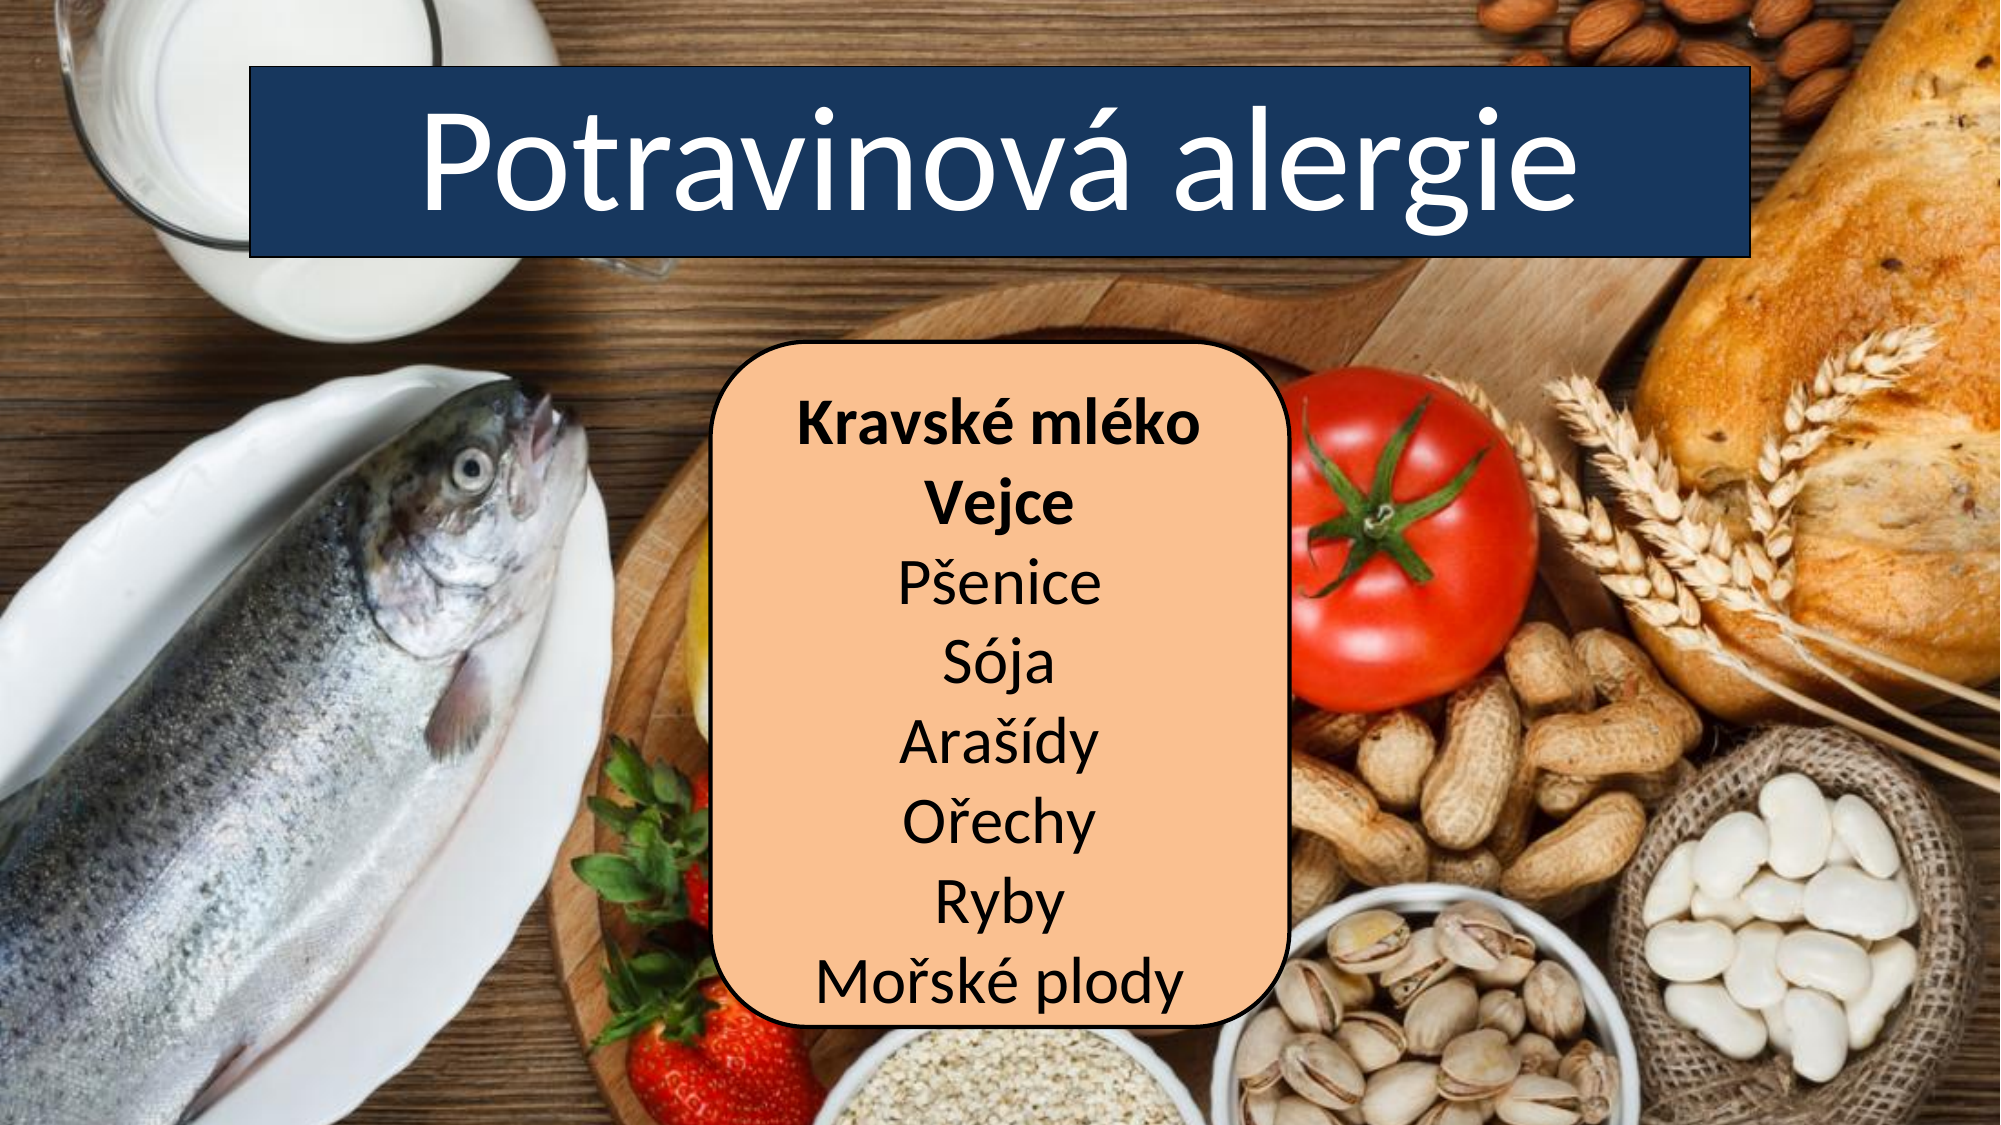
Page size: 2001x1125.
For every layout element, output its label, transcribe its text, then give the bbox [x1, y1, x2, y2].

text_box Kravské mléko Vejce Pšenice Sója Arašídy Ořechy Ryby Mořské plody [710, 341, 1290, 1027]
text_box Potravinová alergie [249, 66, 1750, 258]
picture [0, 0, 2000, 1125]
